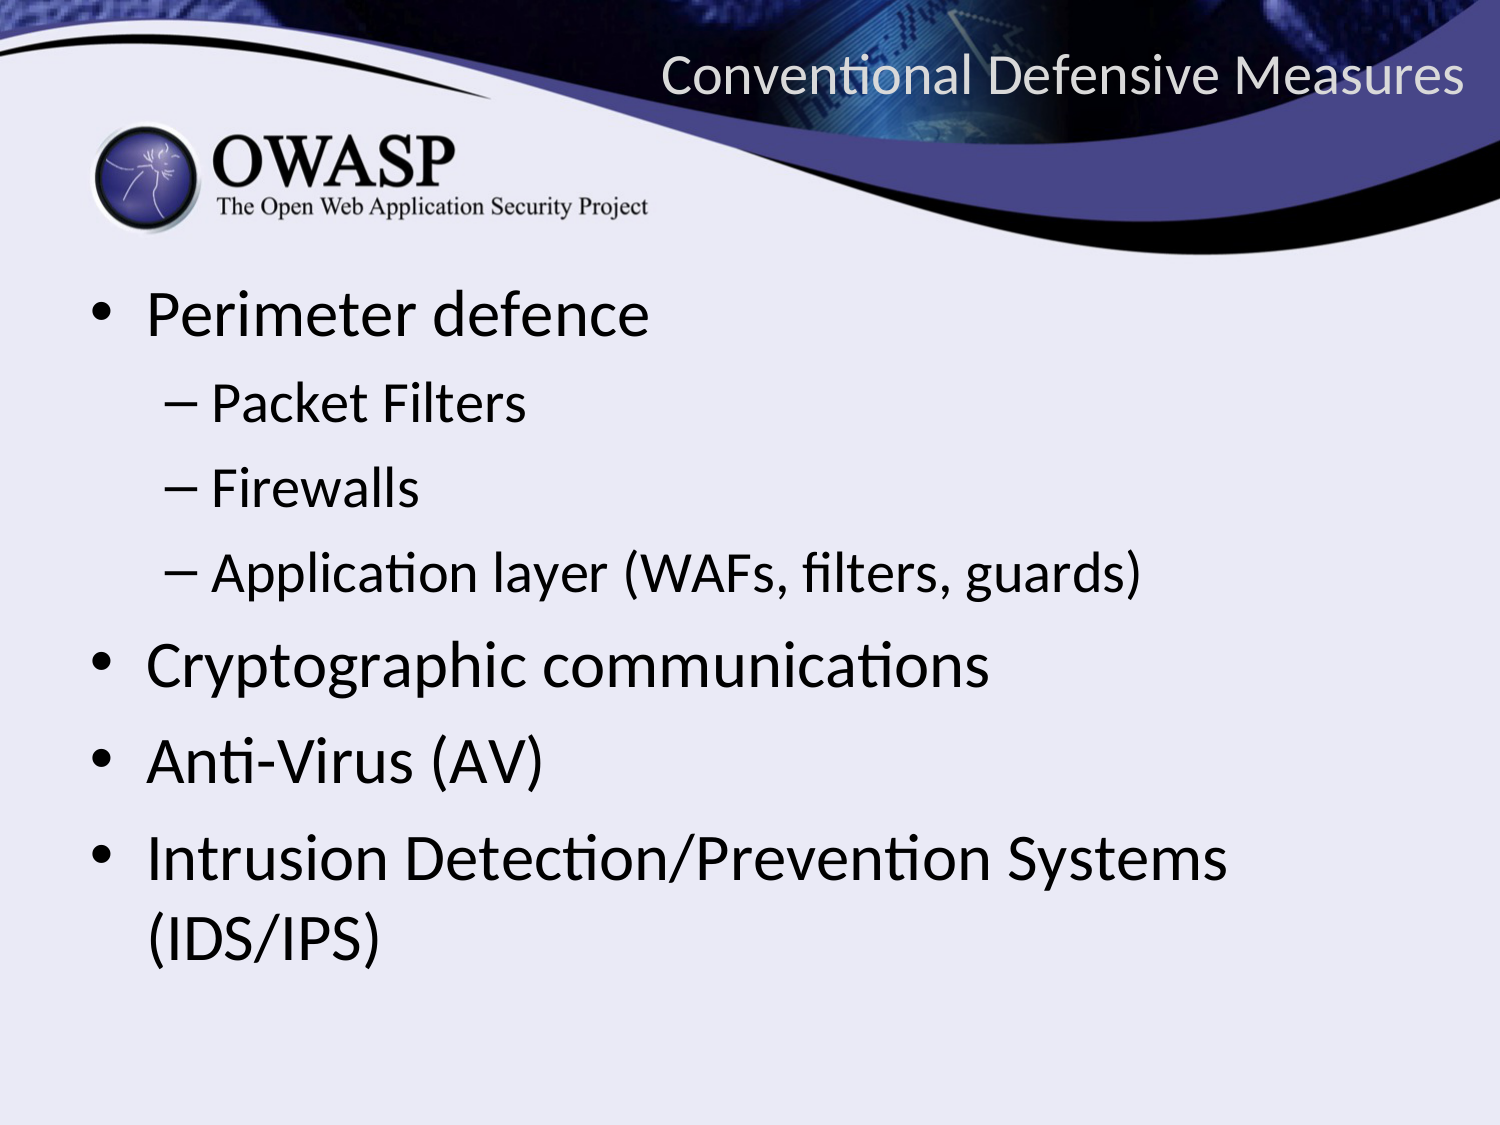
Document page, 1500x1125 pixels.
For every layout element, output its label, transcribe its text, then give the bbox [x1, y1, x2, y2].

title Conventional Defensive Measures [640, 0, 1487, 149]
picture [0, 0, 1500, 1125]
list Perimeter defence Packet Filters Firewalls Application layer (WAFs, filters, guards) Cryptographic communications Anti-Virus (AV) Intrusion Detection/Prevention Systems (IDS/IPS) [75, 262, 1426, 1018]
